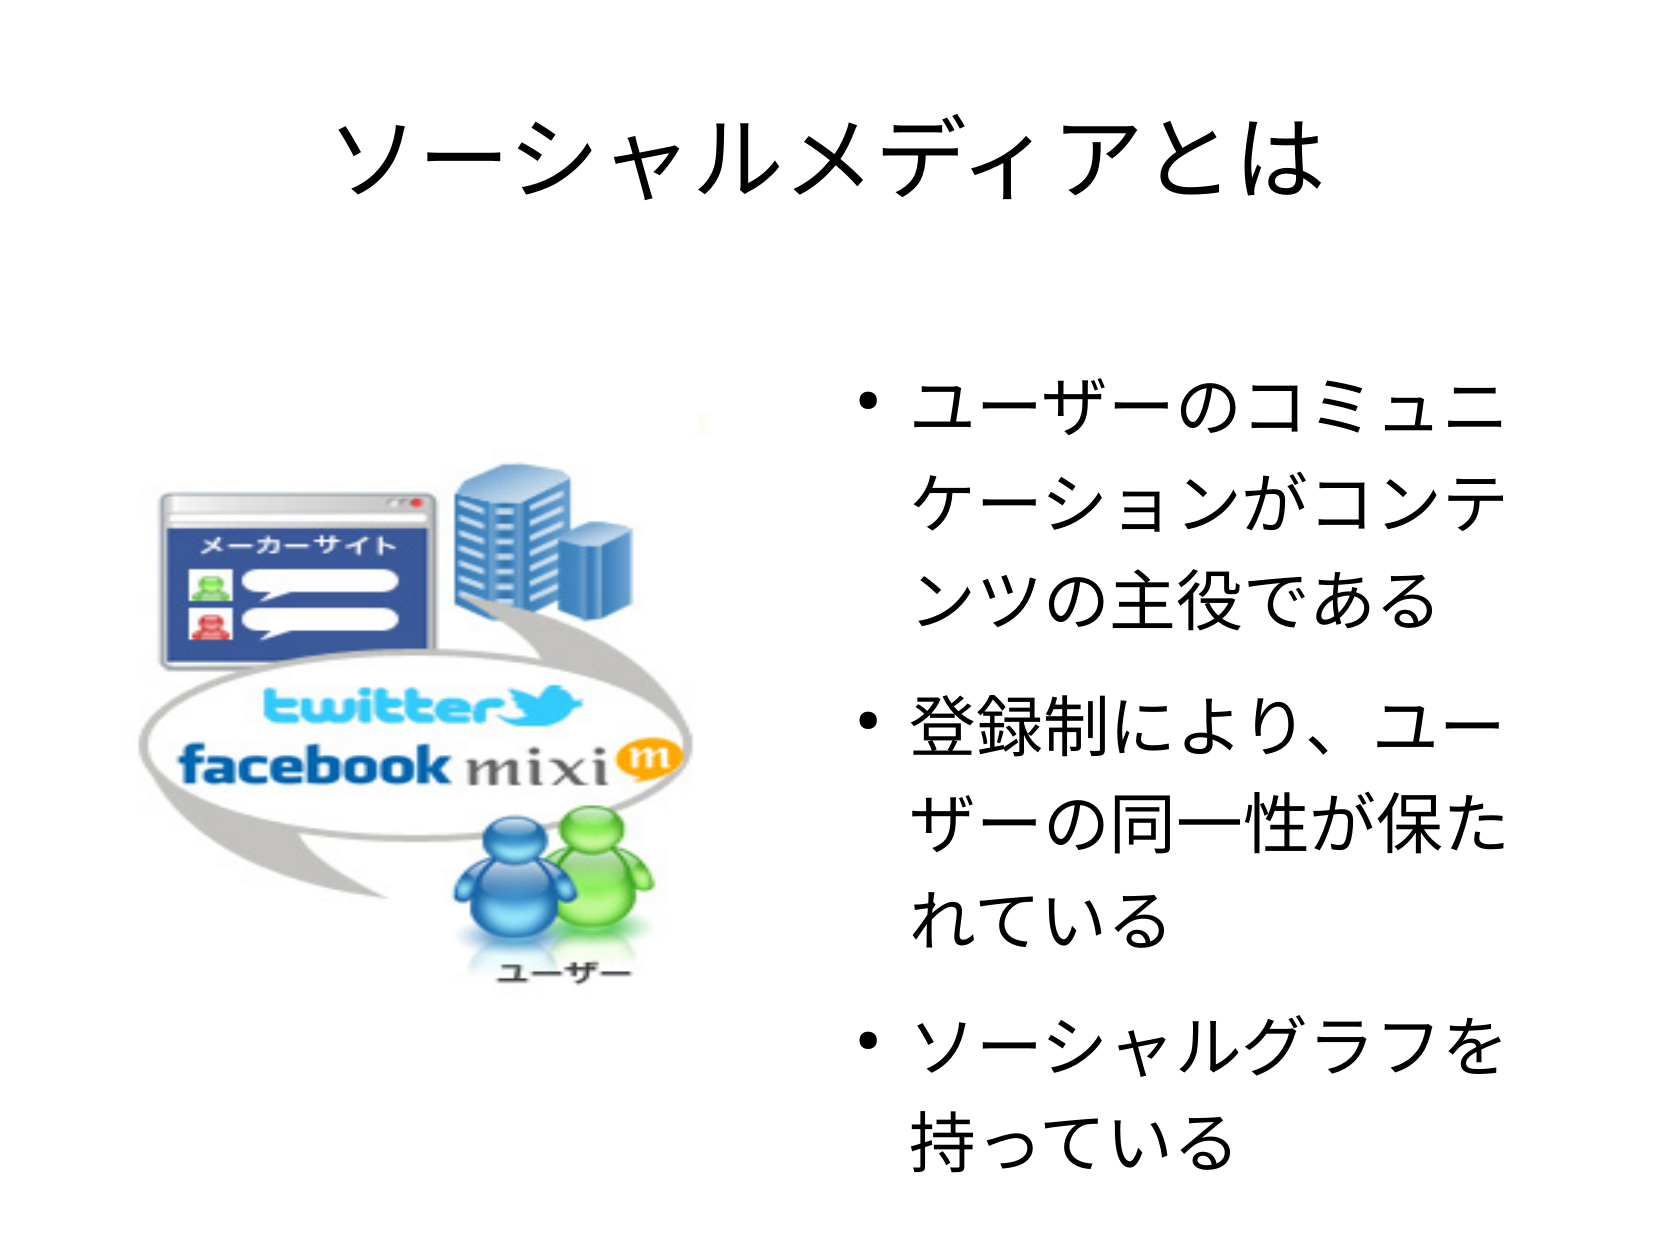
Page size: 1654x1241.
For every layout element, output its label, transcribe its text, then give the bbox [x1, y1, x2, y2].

picture [118, 413, 709, 1004]
title ソーシャルメディアとは [82, 49, 1571, 257]
list ユーザーのコミュニケーションがコンテンツの主役である 登録制により、ユーザーの同一性が保たれている ソーシャルグラフを持っている [838, 354, 1565, 1159]
